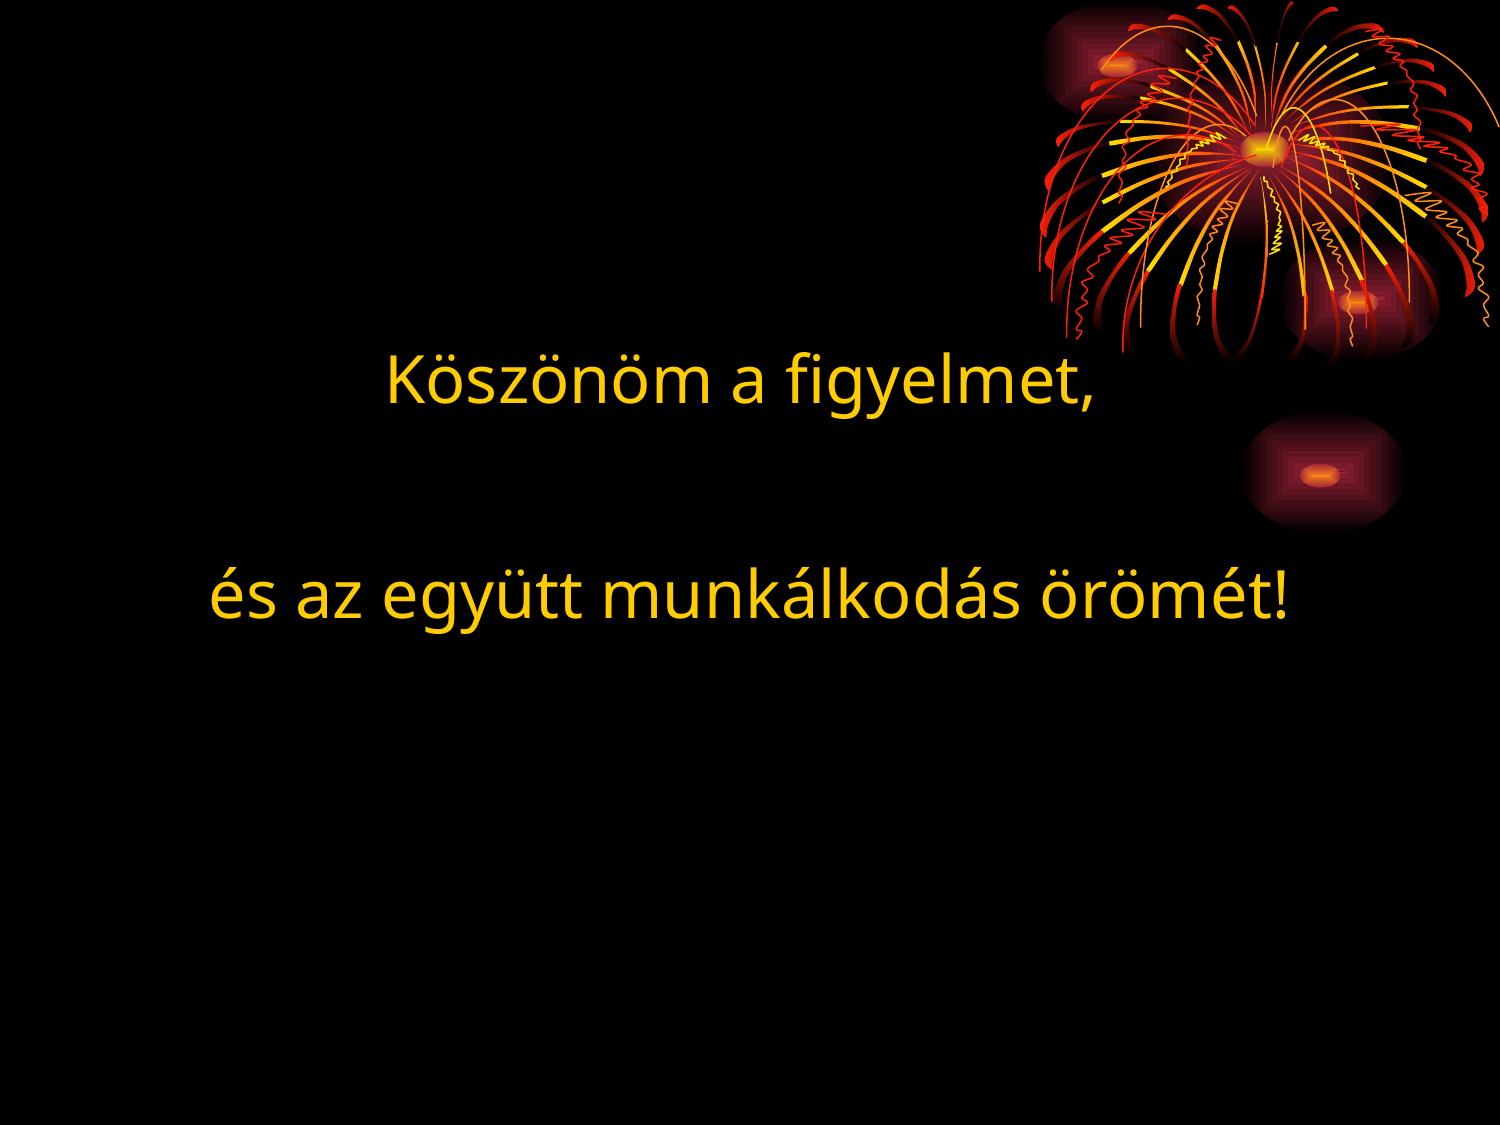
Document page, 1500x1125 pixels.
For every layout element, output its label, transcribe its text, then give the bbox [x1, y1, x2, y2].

list Köszönöm a figyelmet, és az együtt munkálkodás örömét! [112, 324, 1388, 1001]
